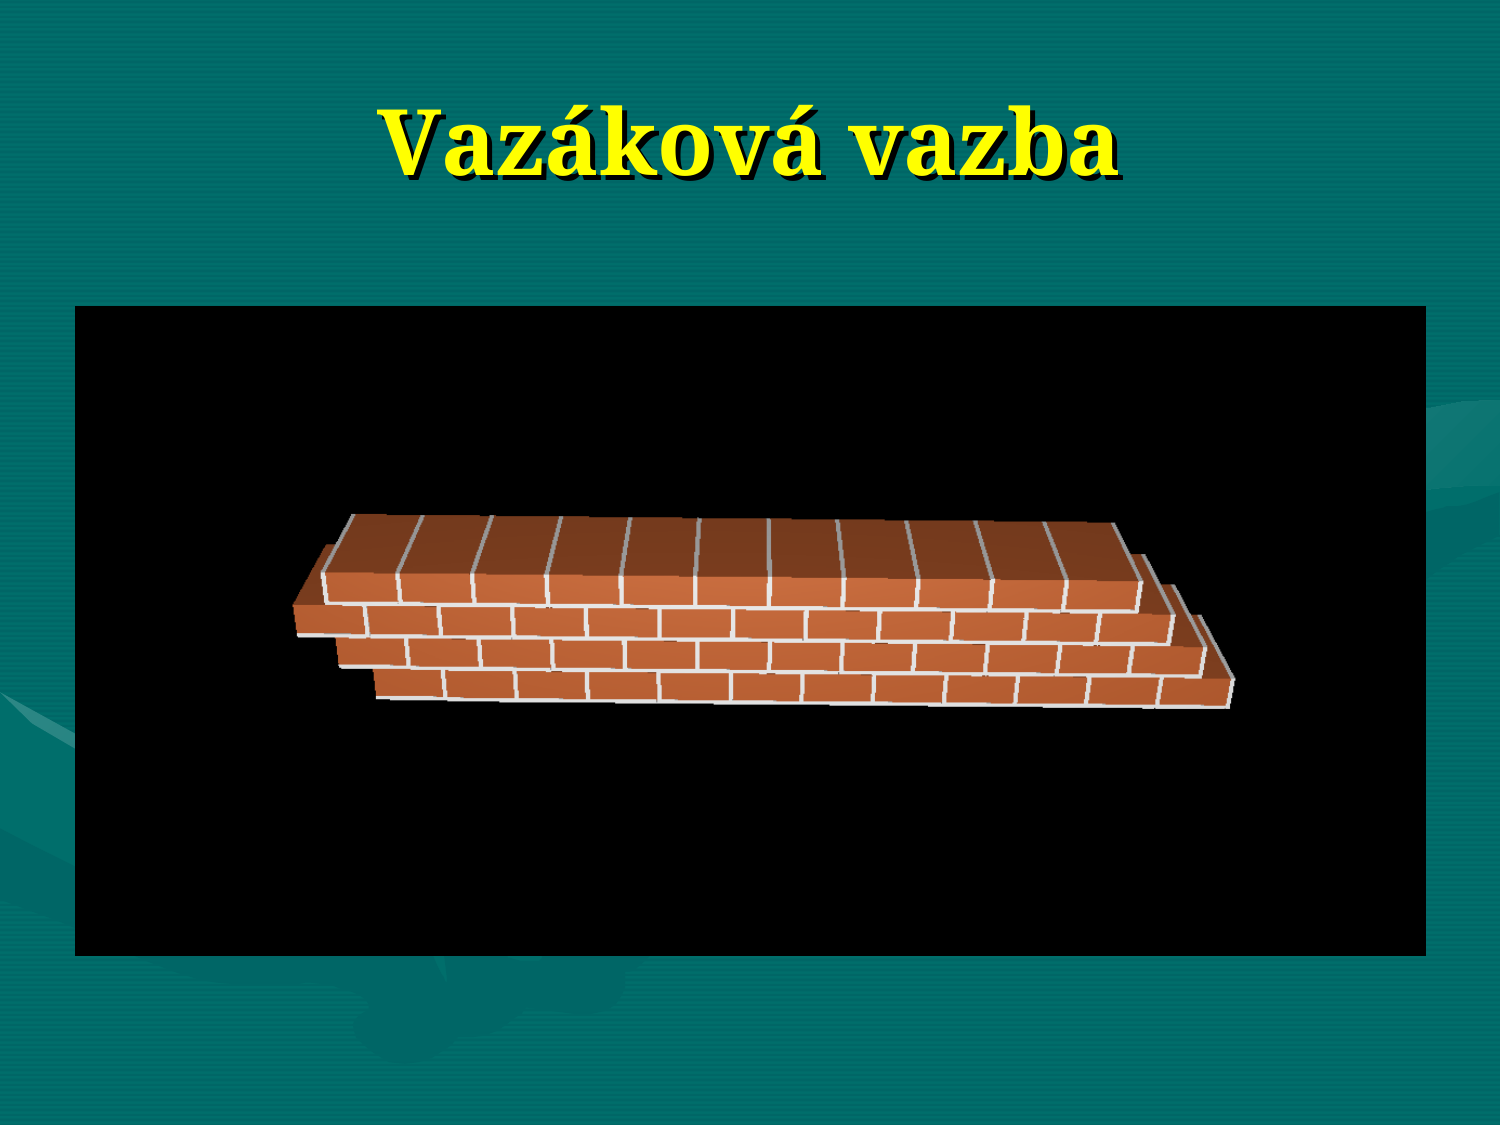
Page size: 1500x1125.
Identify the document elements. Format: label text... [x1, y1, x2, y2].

picture [75, 306, 1426, 956]
title Vazáková vazba [75, 45, 1426, 233]
